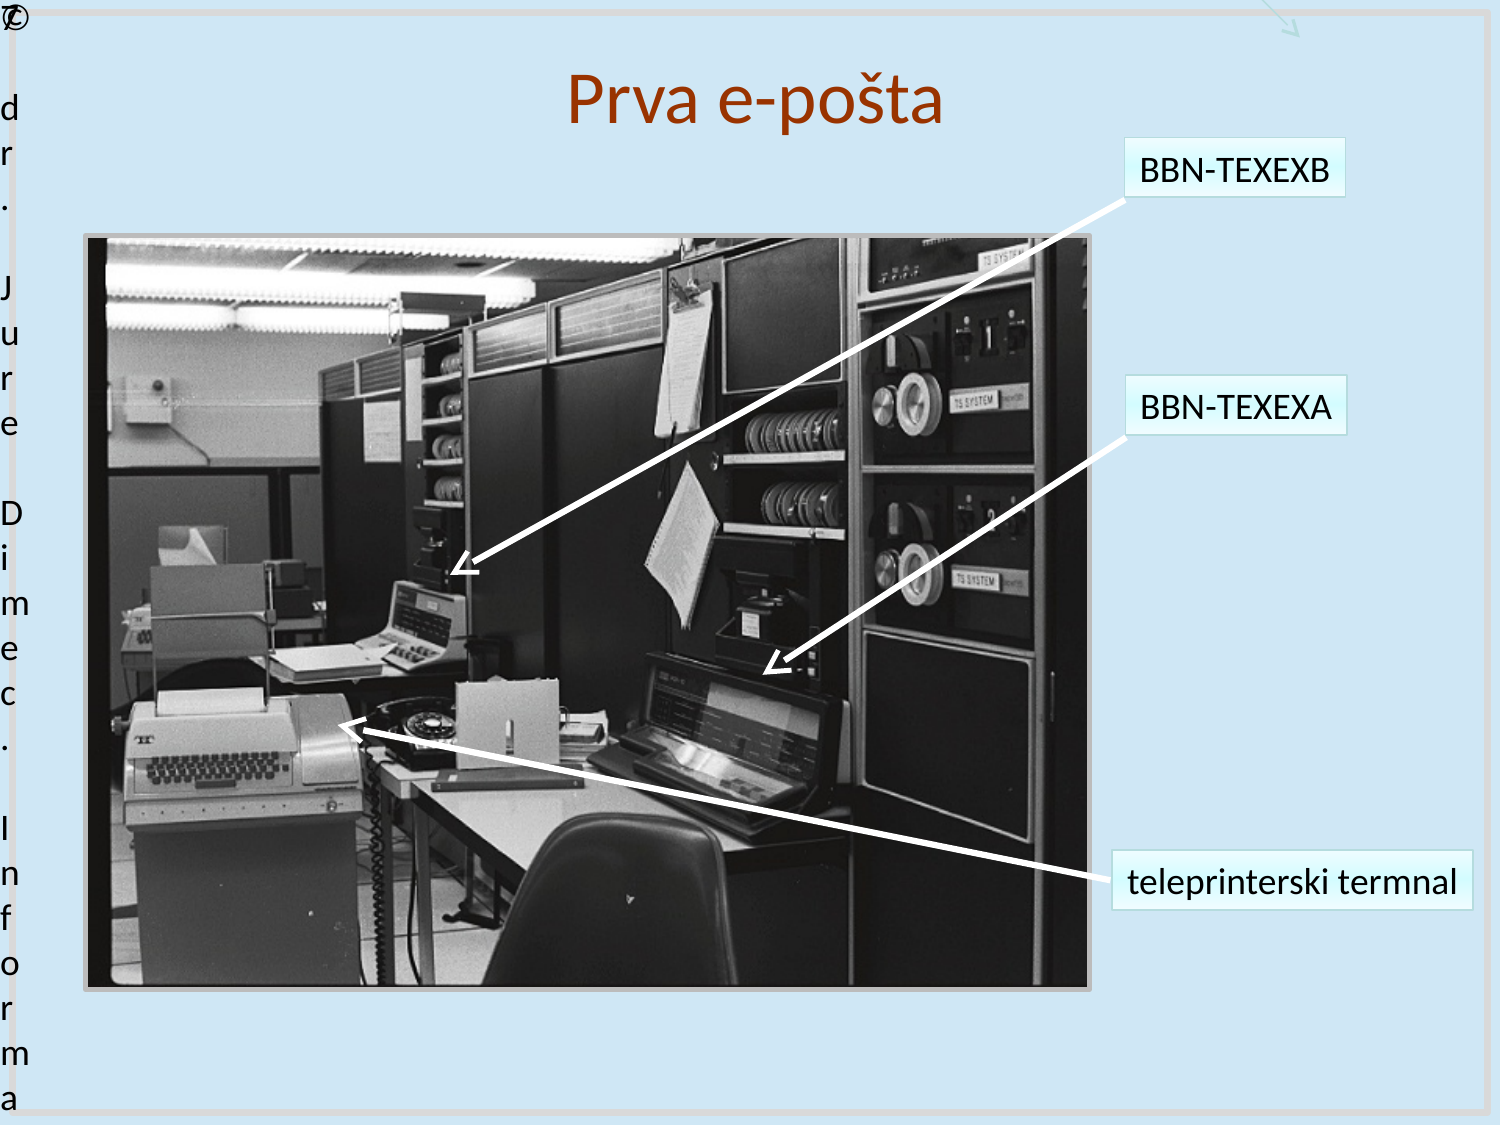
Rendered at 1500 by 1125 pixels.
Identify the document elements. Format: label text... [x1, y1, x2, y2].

text_box BBN-TEXEXB [1124, 137, 1346, 198]
picture [87, 237, 1088, 988]
text_box teleprinterski termnal [1112, 849, 1474, 910]
title Prva e-pošta [37, 37, 1475, 150]
text_box BBN-TEXEXA [1125, 374, 1348, 435]
